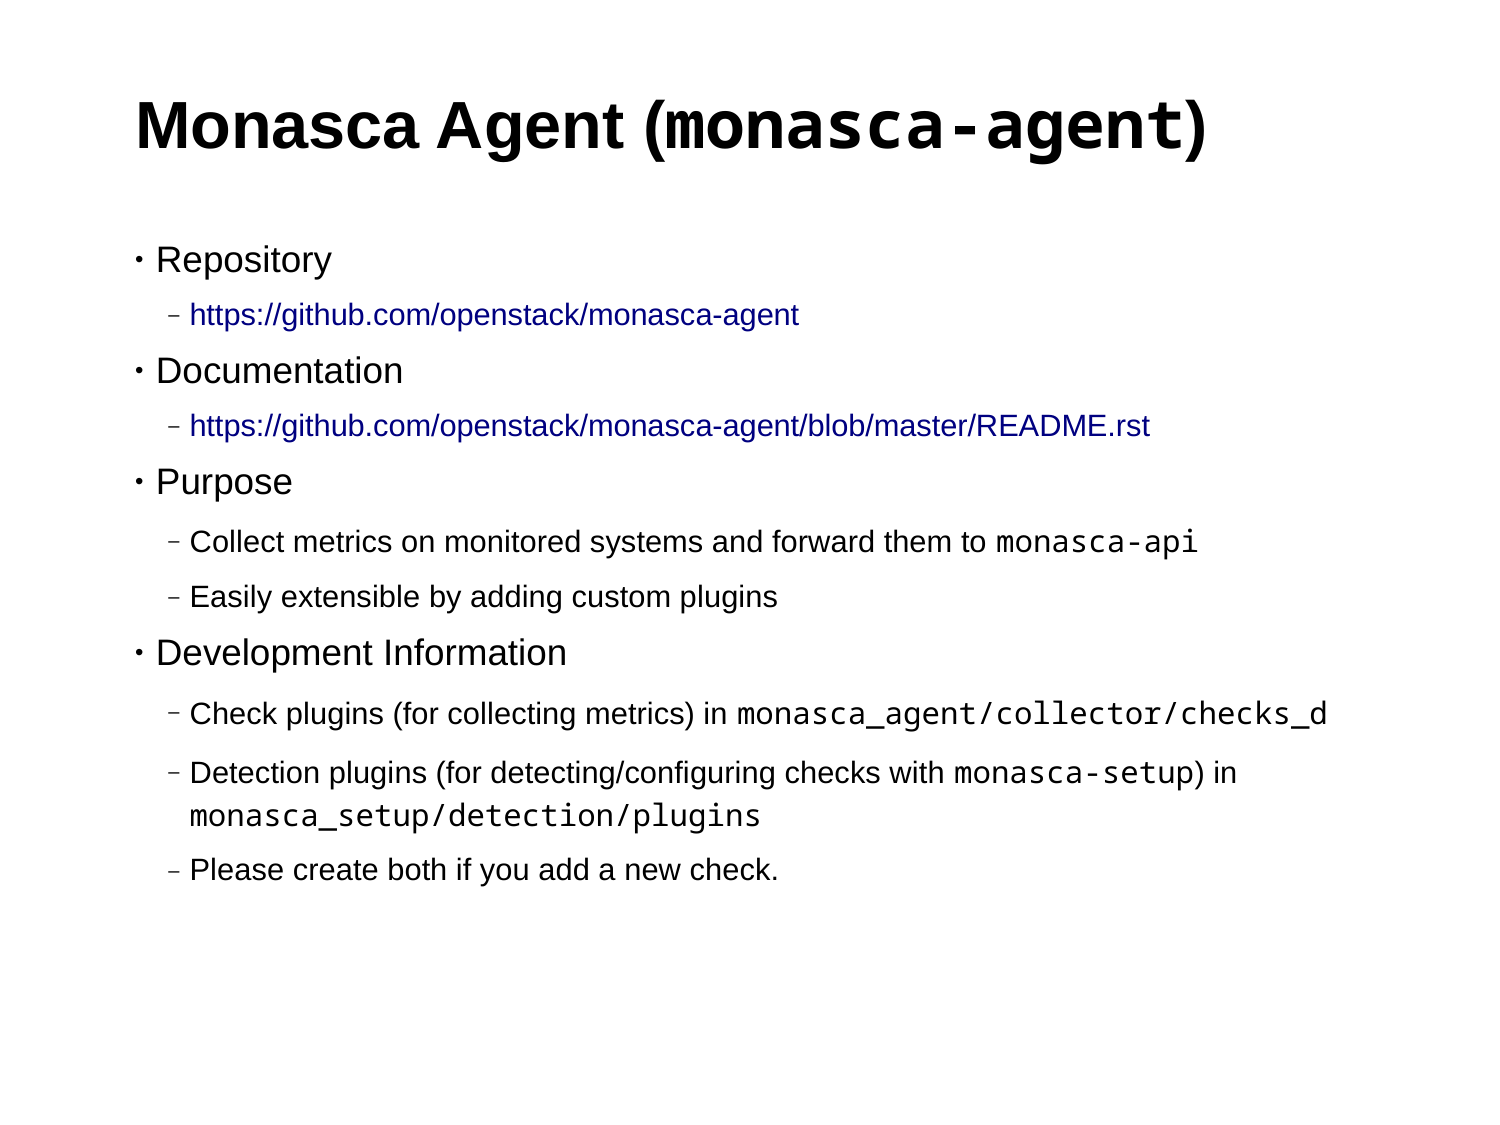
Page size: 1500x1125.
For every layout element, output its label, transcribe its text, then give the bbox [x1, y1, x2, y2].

title Monasca Agent (monasca-agent) [135, 41, 1372, 204]
list Repository https://github.com/openstack/monasca-agent Documentation https://github.com/openstack/monasca-agent/blob/master/README.rst Purpose Collect metrics on monitored systems and forward them to monasca-api Easily extensible by adding custom plugins Development Information Check plugins (for collecting metrics) in monasca_agent/collector/checks_d Detection plugins (for detecting/configuring checks with monasca-setup) in monasca_setup/detection/plugins Please create both if you add a new check. [135, 238, 1372, 892]
